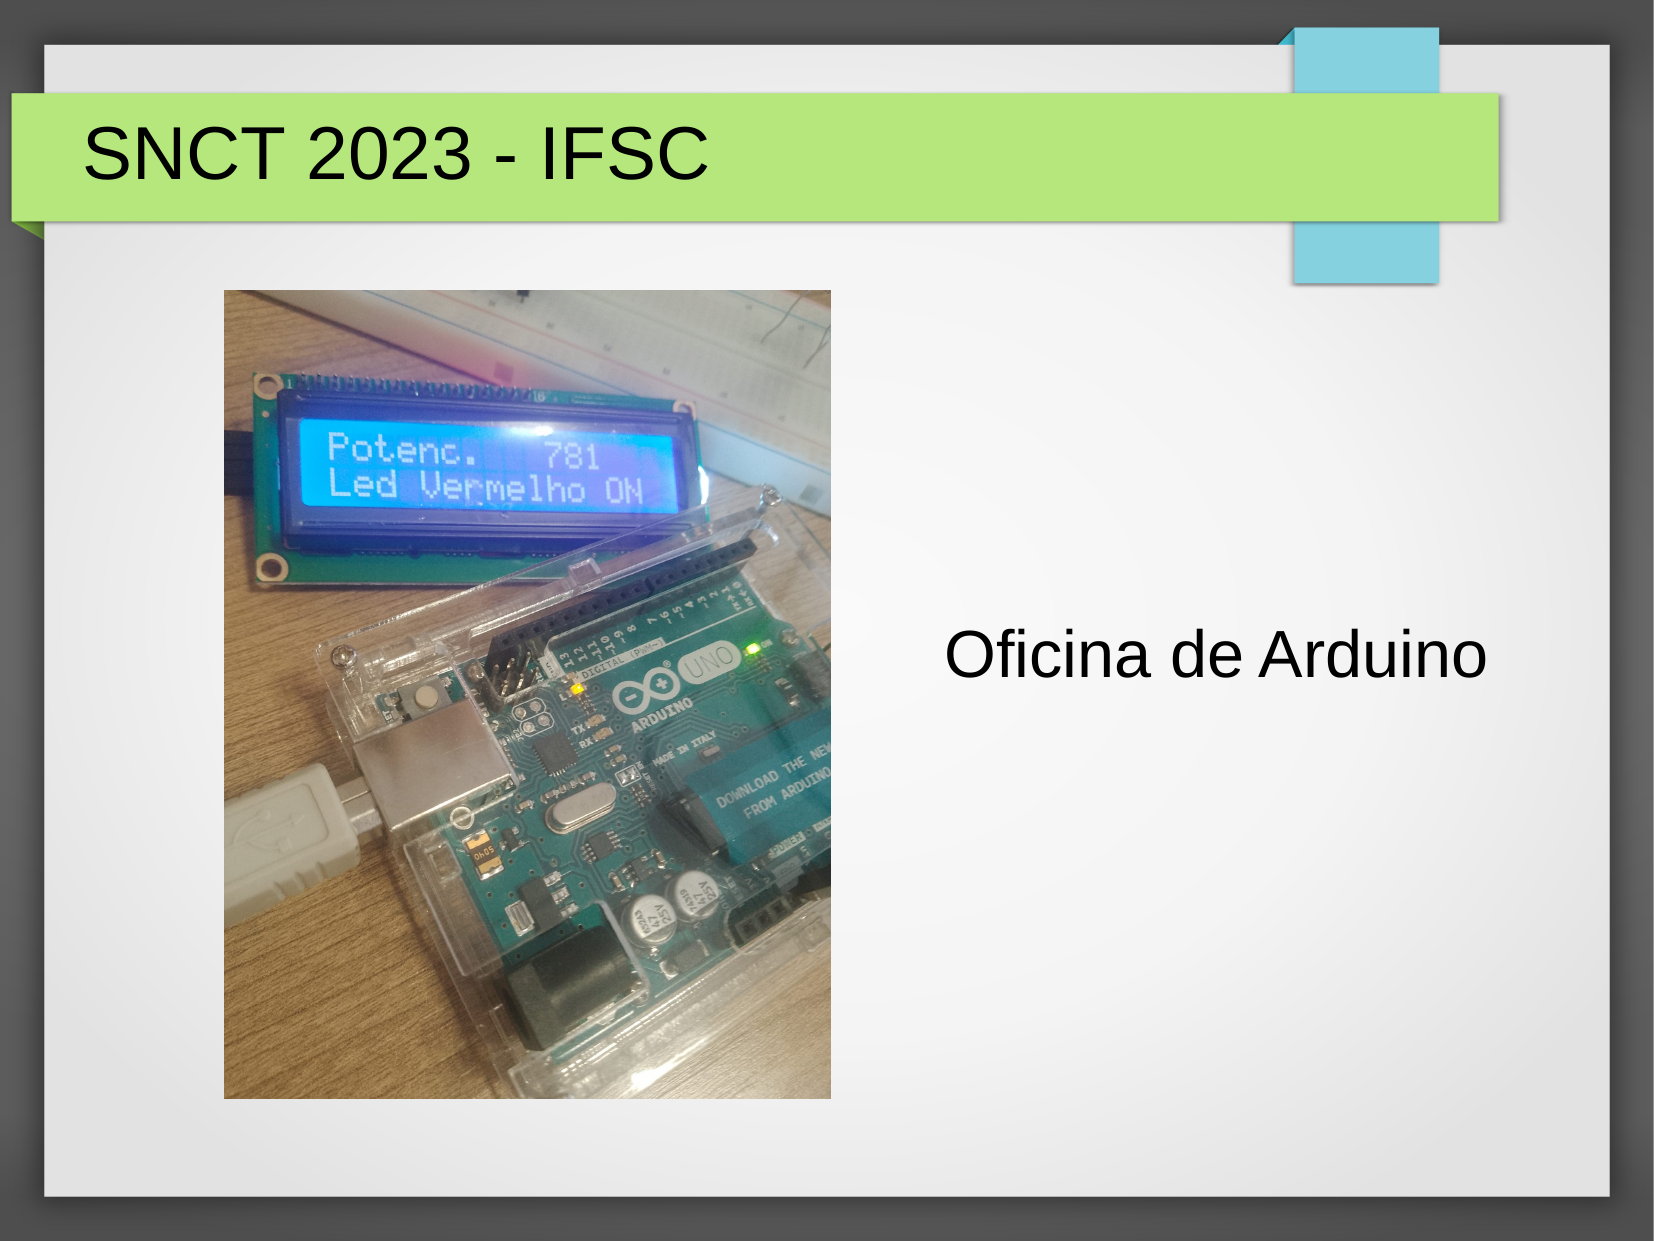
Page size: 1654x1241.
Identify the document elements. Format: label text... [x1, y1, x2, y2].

subtitle Oficina de Arduino [862, 578, 1571, 732]
picture [0, 0, 1654, 1241]
title SNCT 2023 - IFSC [82, 94, 1264, 213]
